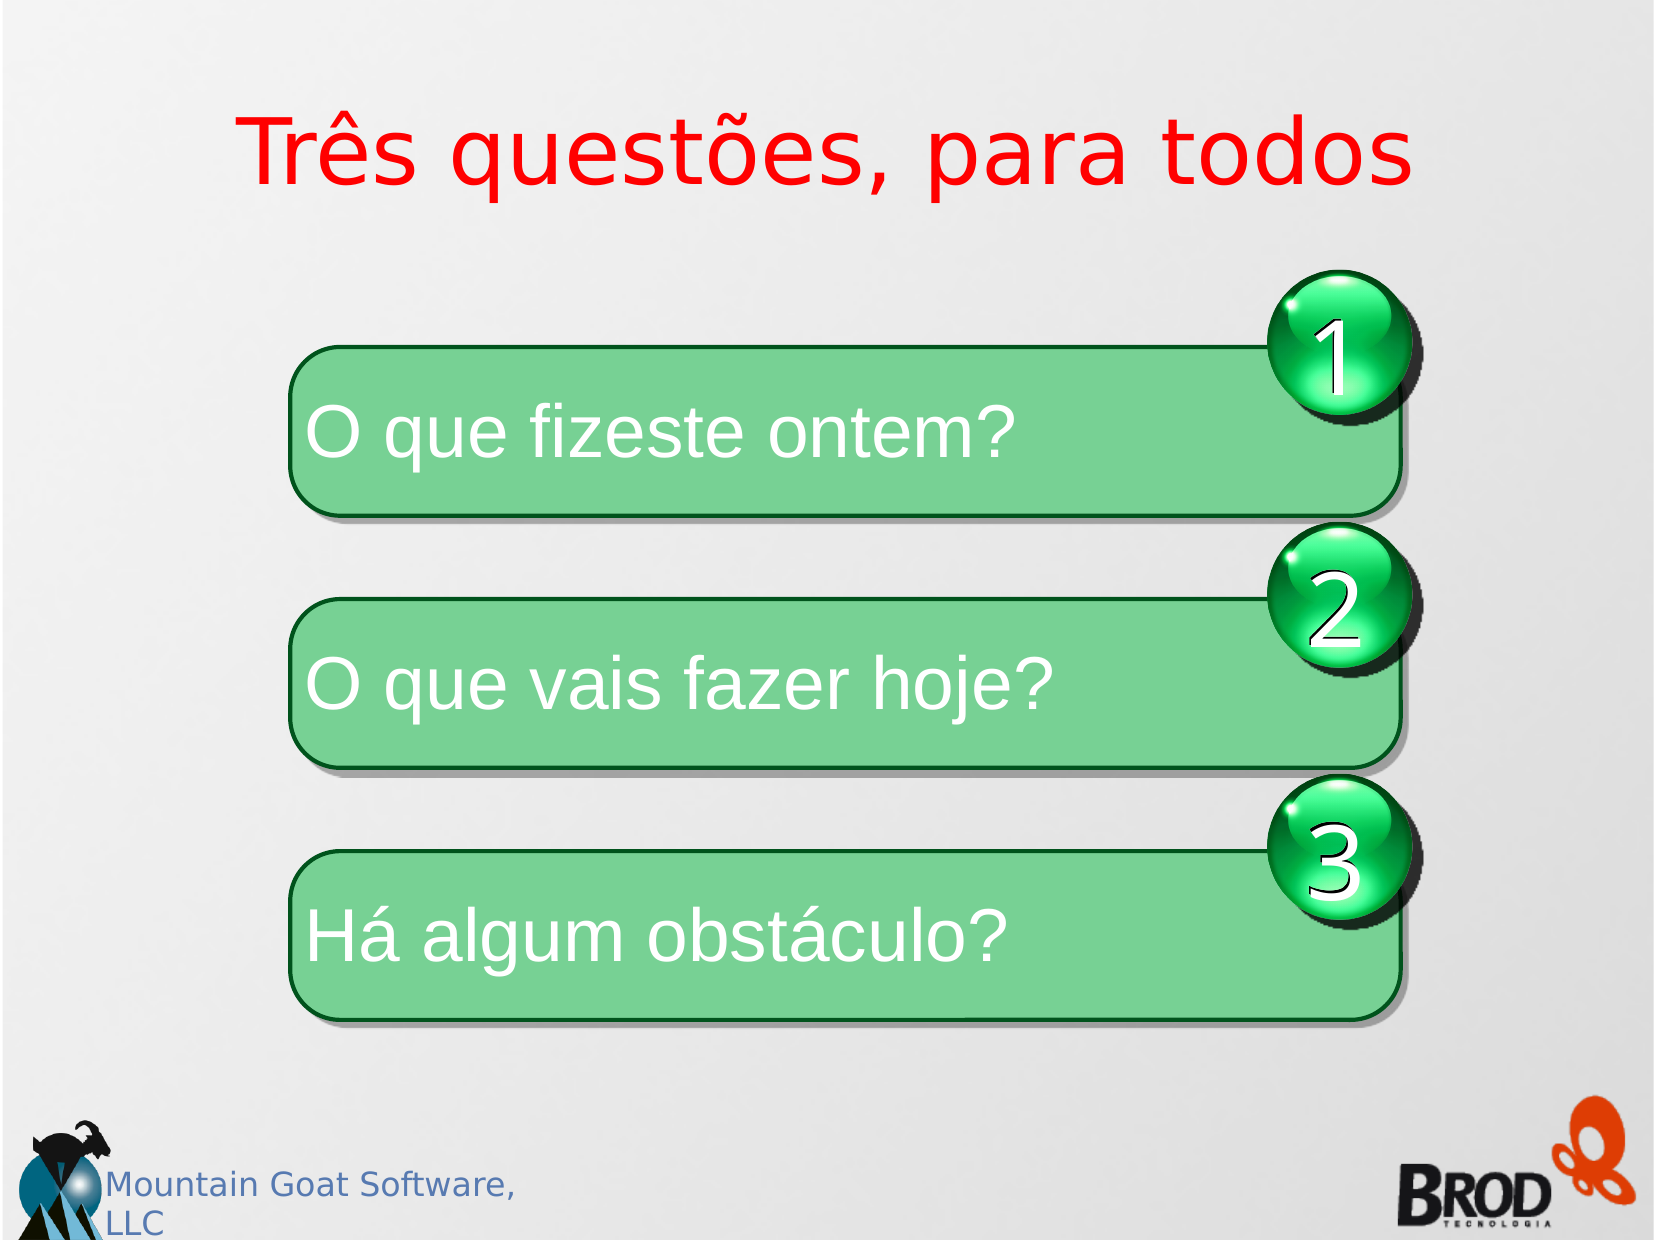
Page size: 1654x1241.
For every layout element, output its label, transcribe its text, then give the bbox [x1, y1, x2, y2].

text_box O que fizeste ontem? [290, 346, 1401, 516]
text_box O que vais fazer hoje? [290, 599, 1401, 768]
picture [2, 0, 1654, 1241]
title Três questões, para todos [82, 56, 1571, 250]
text_box 2 [1293, 528, 1381, 666]
text_box 3 [1293, 780, 1381, 918]
text_box Há algum obstáculo? [290, 851, 1401, 1020]
text_box 1 [1293, 276, 1381, 414]
